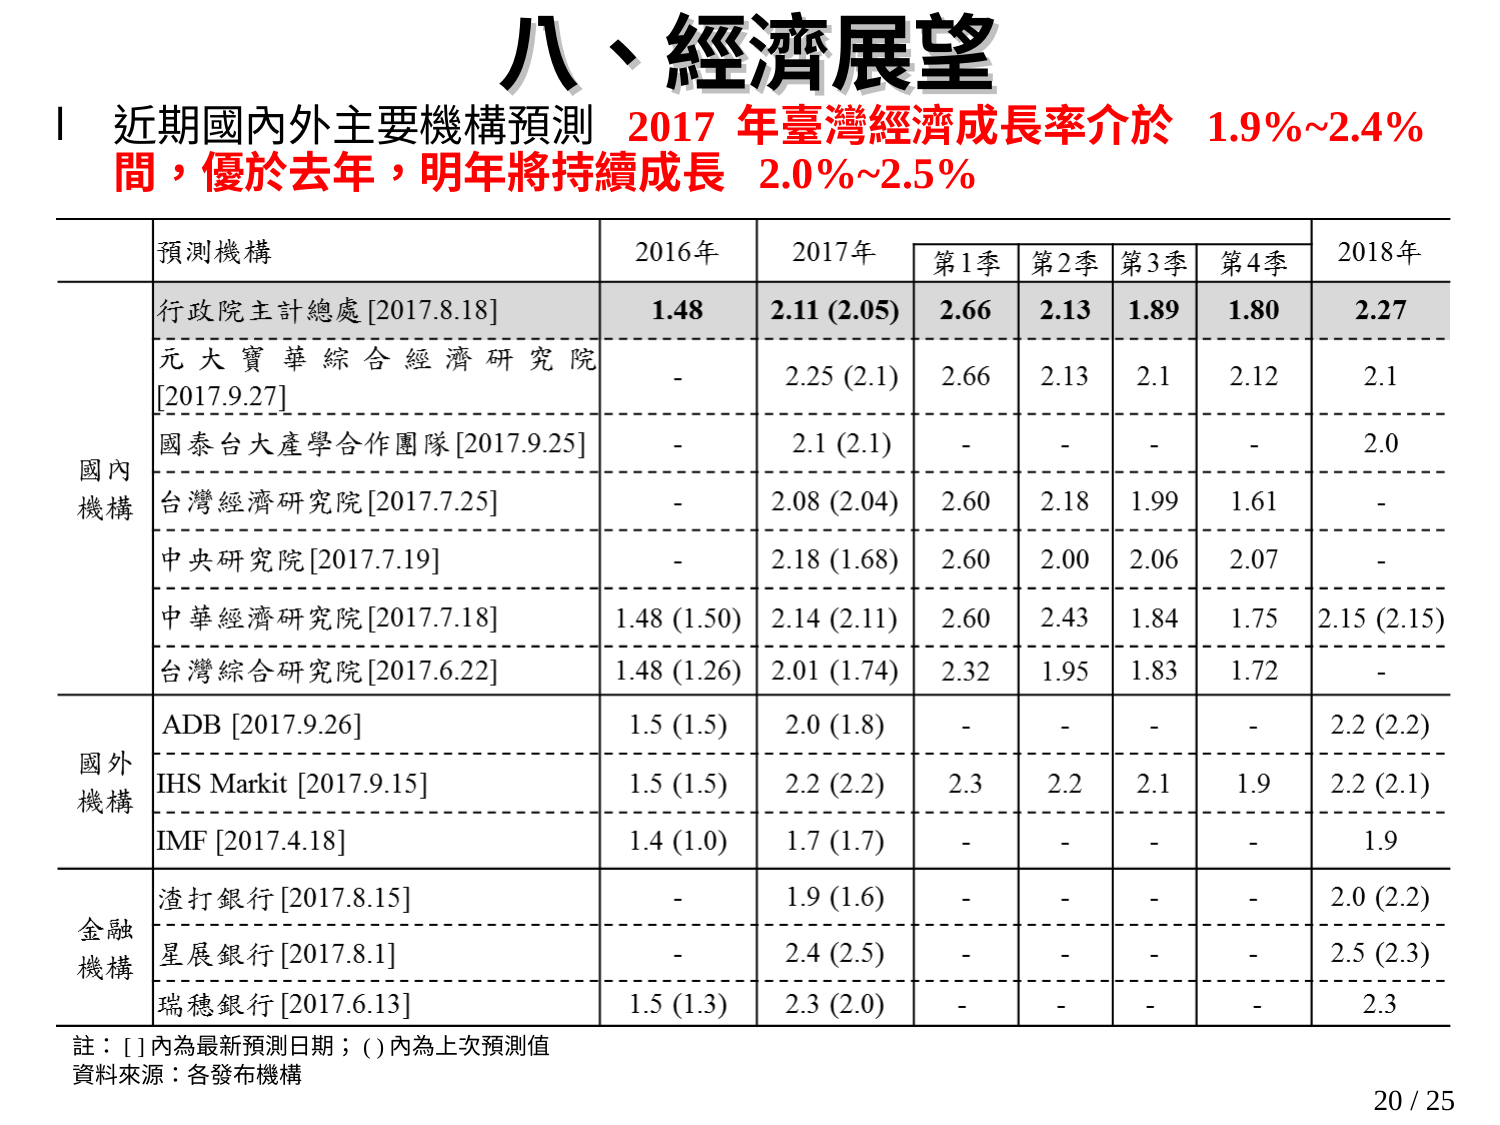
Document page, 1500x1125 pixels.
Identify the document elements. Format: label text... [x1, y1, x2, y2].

text_box 註：[ ]內為最新預測日期；( )內為上次預測值 資料來源：各發布機構 [57, 1037, 1419, 1097]
text_box 近期國內外主要機構預測 2017 年臺灣經濟成長率介於 1.9%~2.4% 間，優於去年，明年將持續成長 2.0%~2.5% [9, 134, 1459, 236]
picture [56, 218, 1451, 1037]
text_box 八、經濟展望 [0, 3, 1500, 134]
